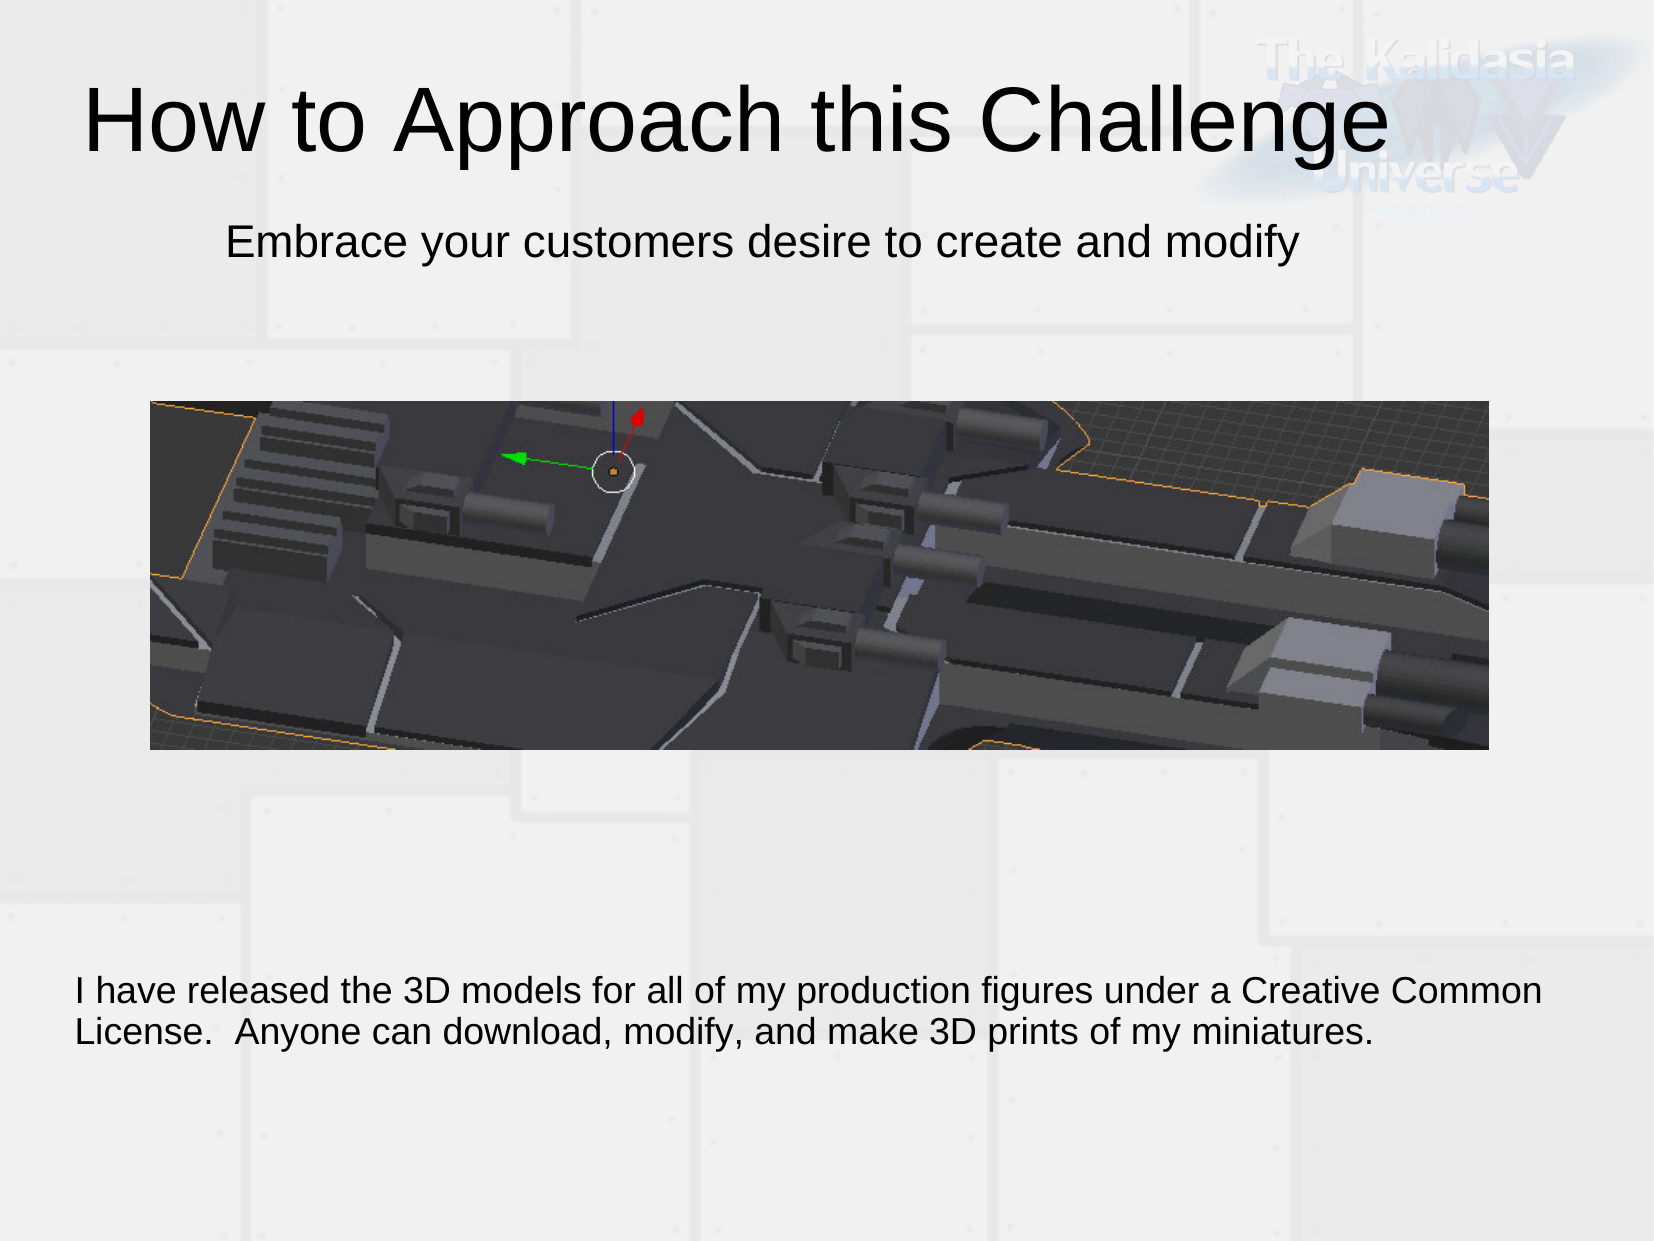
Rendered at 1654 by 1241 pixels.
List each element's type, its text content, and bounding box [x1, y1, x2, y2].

text_box Embrace your customers desire to create and modify [224, 210, 1605, 271]
title How to Approach this Challenge [82, 59, 1571, 176]
text_box I have released the 3D models for all of my production figures under a Creative Common License. Anyone can download, modify, and make 3D prints of my miniatures. [59, 959, 1590, 1201]
picture [0, 0, 1654, 1241]
